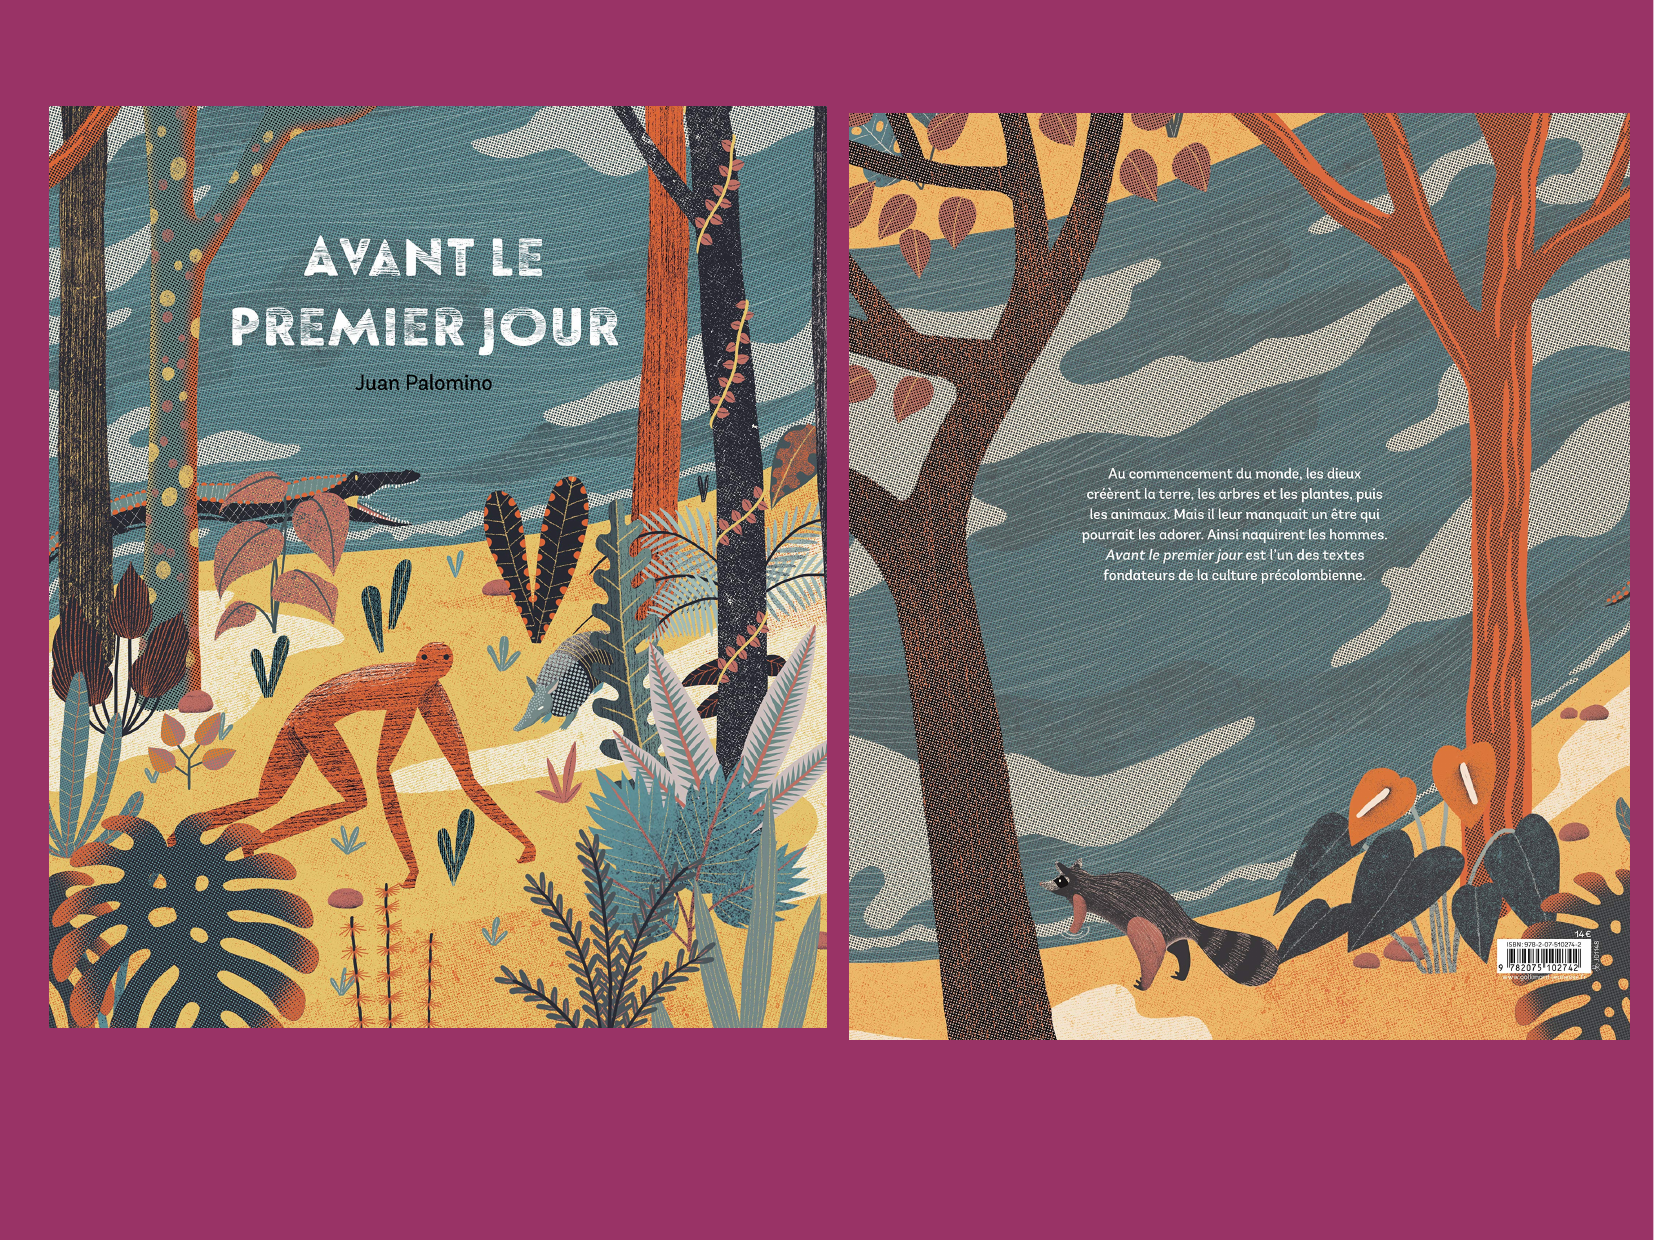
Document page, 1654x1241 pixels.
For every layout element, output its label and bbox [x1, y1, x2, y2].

picture [49, 106, 827, 1028]
picture [849, 113, 1630, 1040]
